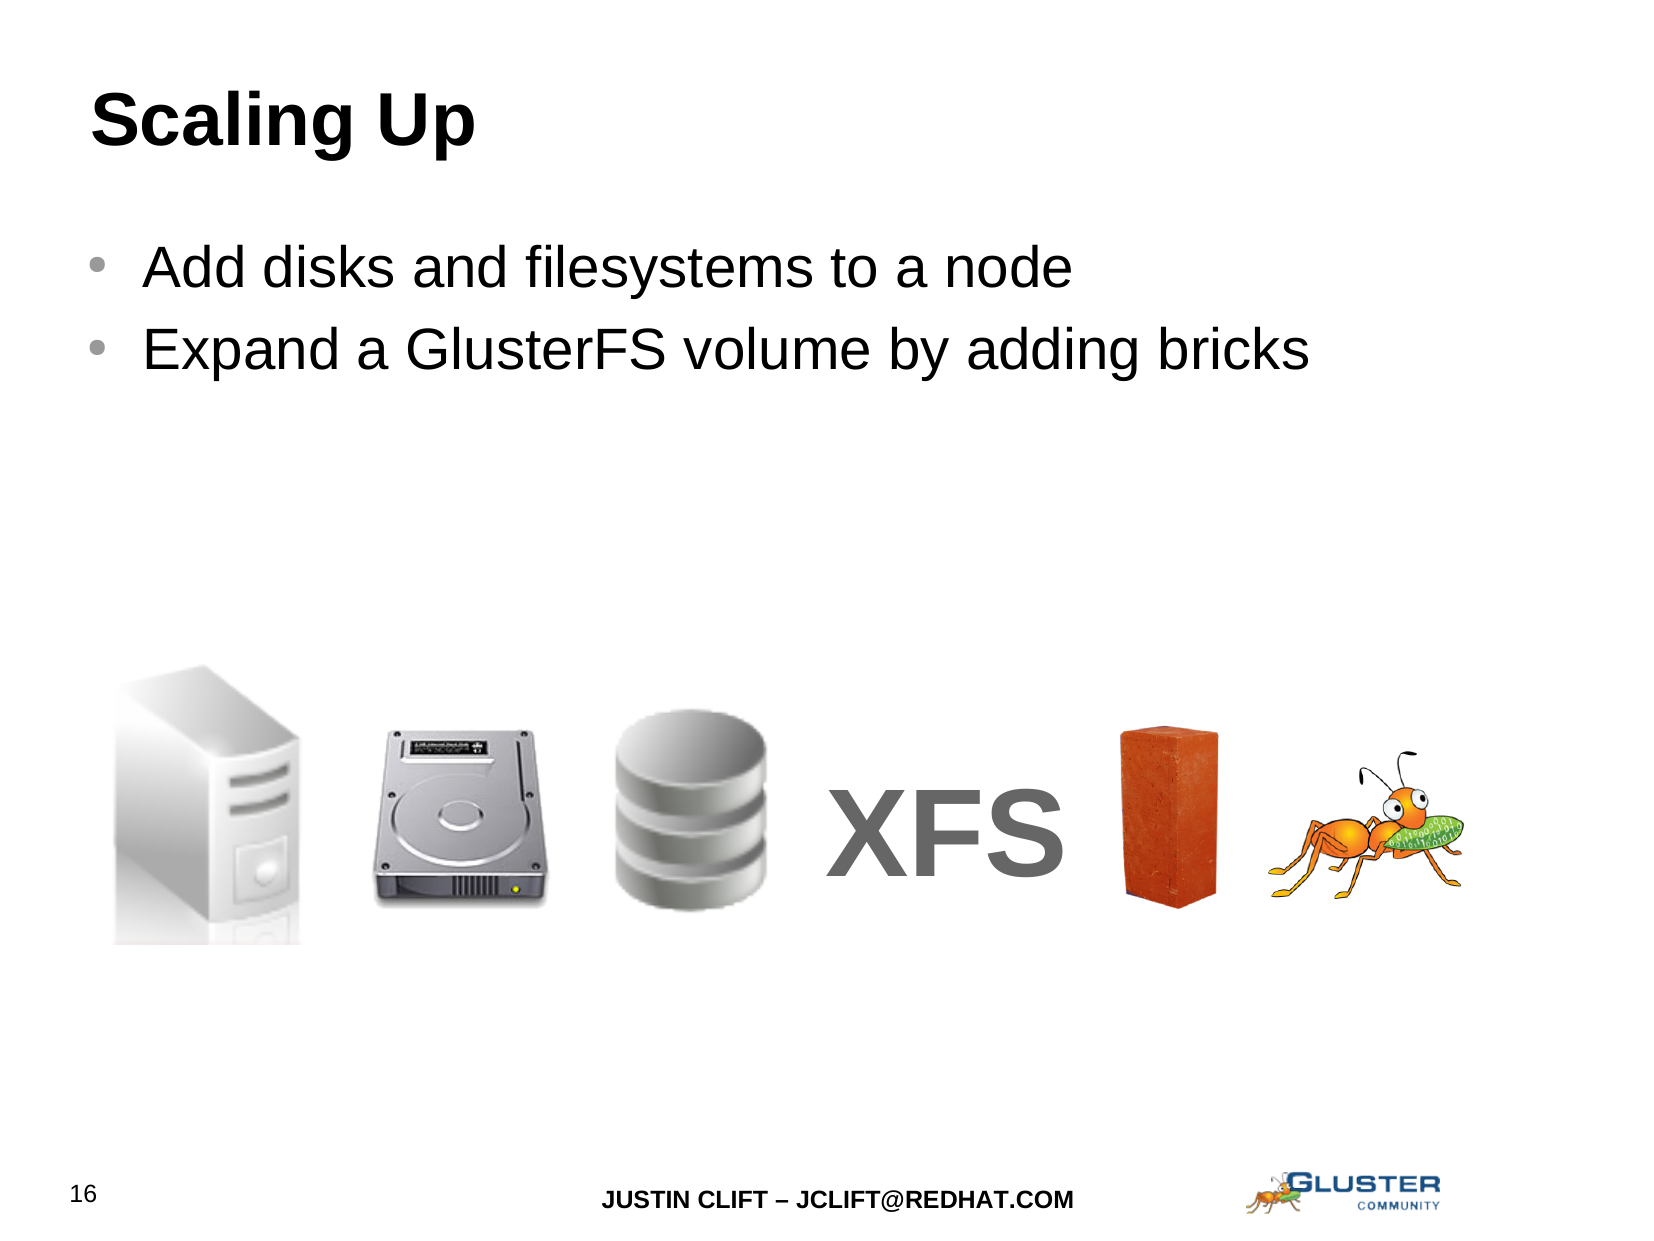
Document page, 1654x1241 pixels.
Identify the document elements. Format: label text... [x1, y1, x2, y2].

list Add disks and filesystems to a node Expand a GlusterFS volume by adding bricks [86, 232, 1576, 1111]
picture [105, 659, 312, 946]
picture [1265, 749, 1466, 901]
picture [365, 723, 558, 915]
picture [1246, 1170, 1440, 1215]
picture [1104, 716, 1235, 918]
list XFS [825, 760, 1081, 901]
picture [613, 700, 778, 918]
title Scaling Up [90, 15, 1579, 223]
